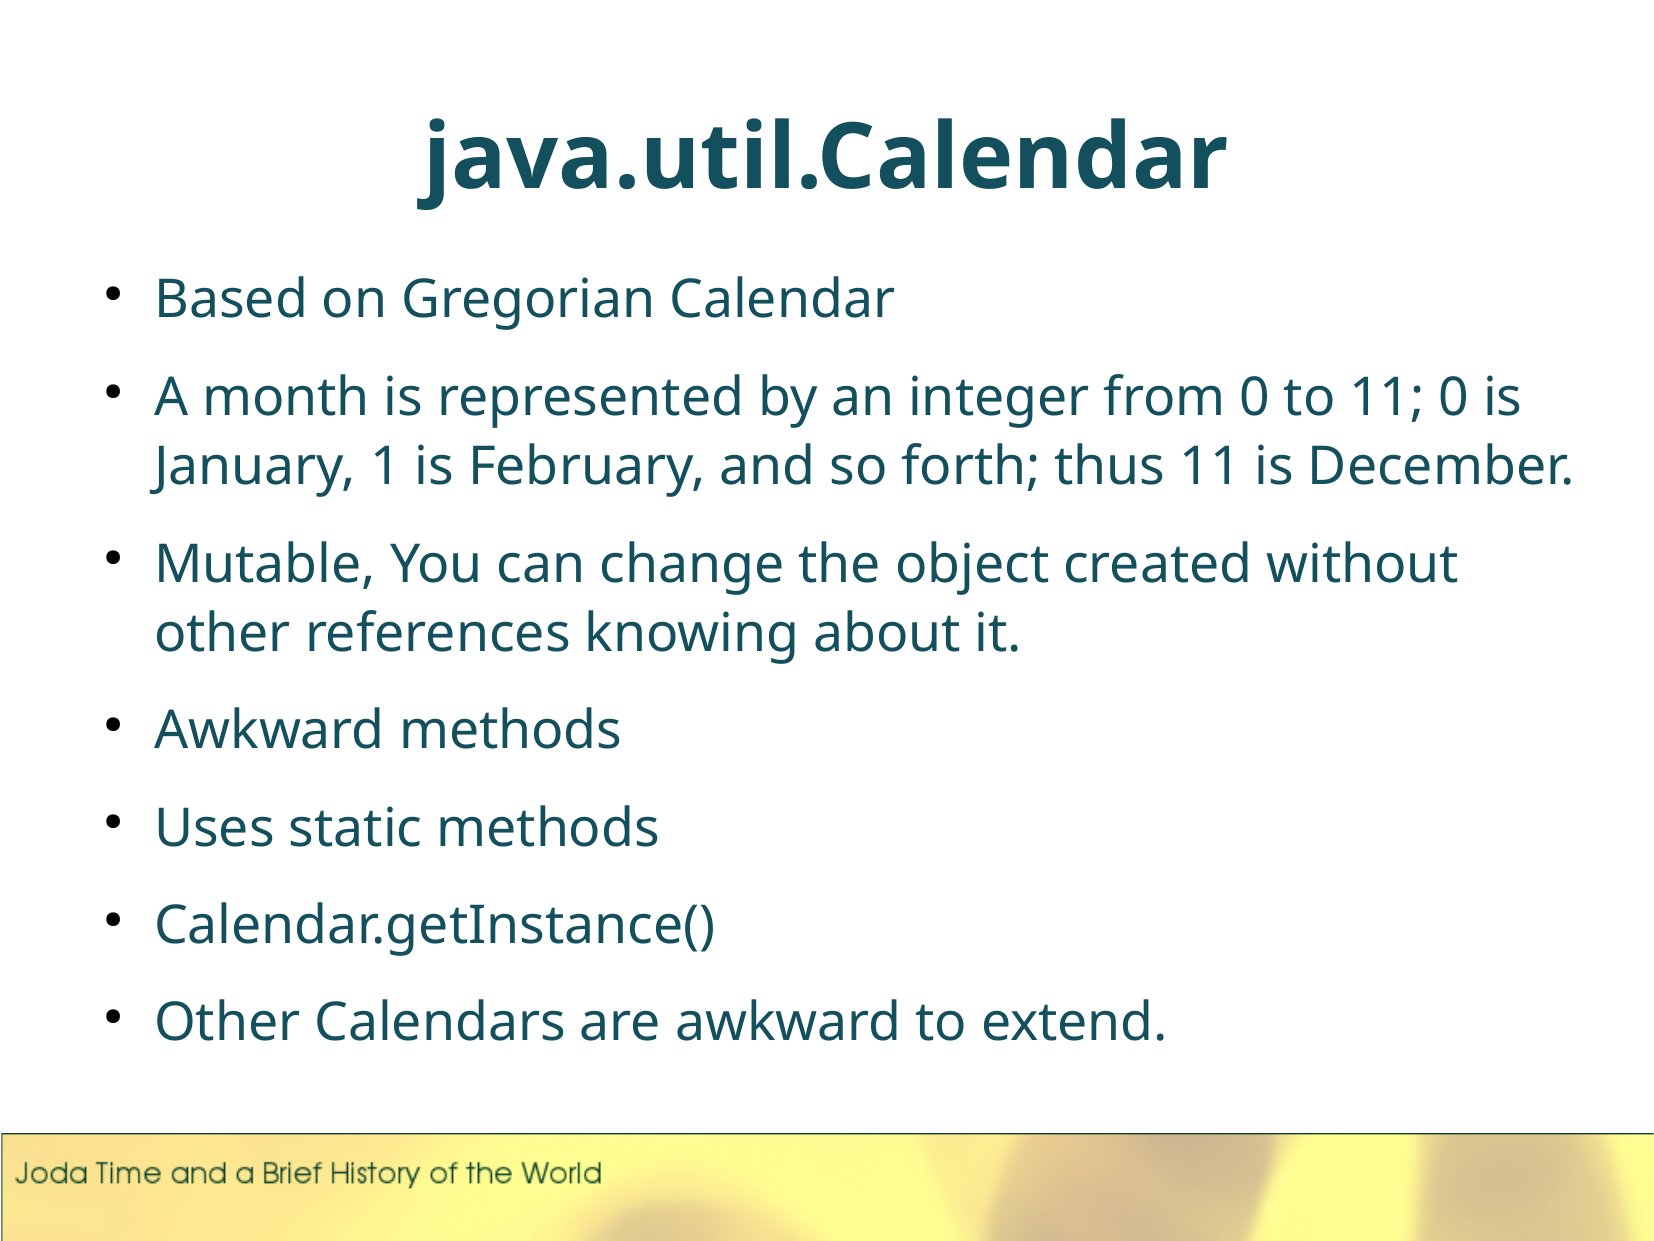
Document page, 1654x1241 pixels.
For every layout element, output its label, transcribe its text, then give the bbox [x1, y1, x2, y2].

picture [1, 1133, 1654, 1241]
title java.util.Calendar [82, 49, 1571, 257]
list Based on Gregorian Calendar A month is represented by an integer from 0 to 11; 0 is January, 1 is February, and so forth; thus 11 is December. Mutable, You can change the object created without other references knowing about it. Awkward methods Uses static methods Calendar.getInstance() Other Calendars are awkward to extend. [86, 262, 1576, 1081]
